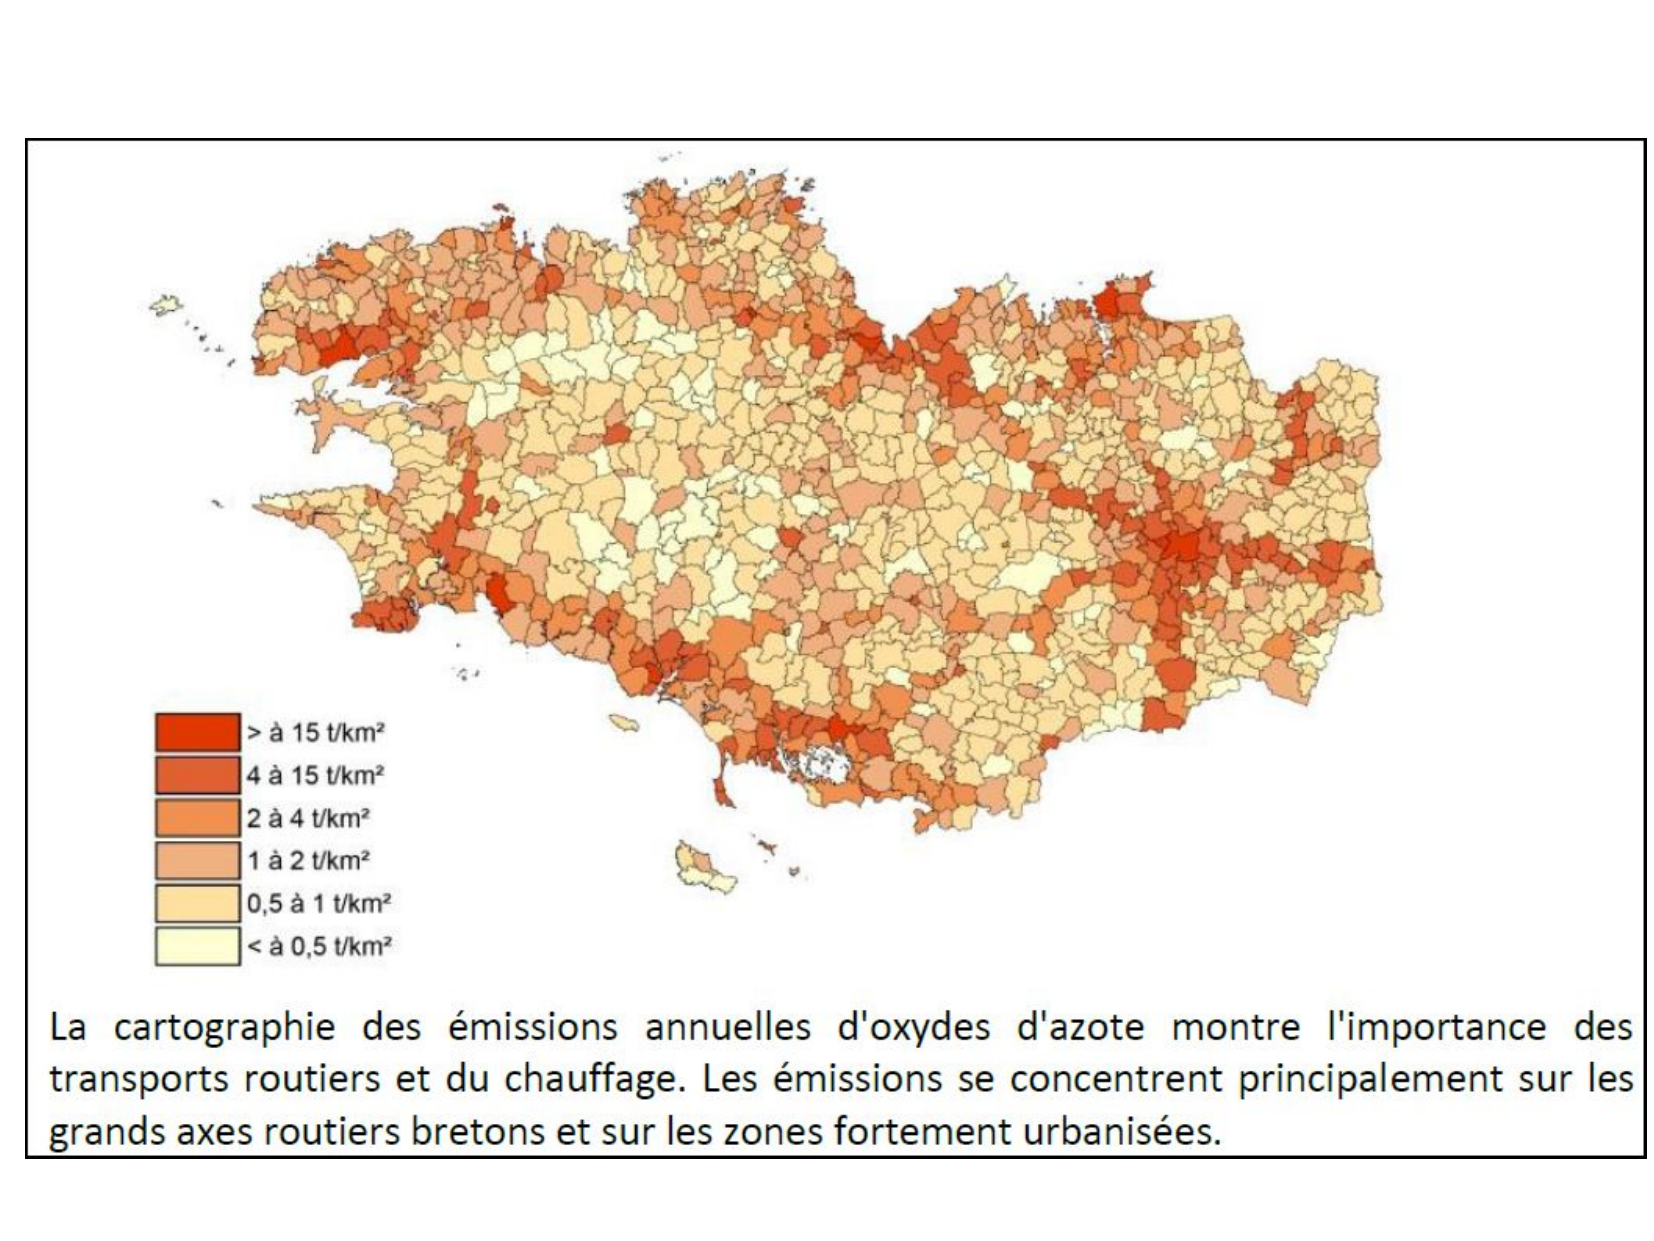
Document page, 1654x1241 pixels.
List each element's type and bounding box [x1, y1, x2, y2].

picture [25, 138, 1647, 1159]
